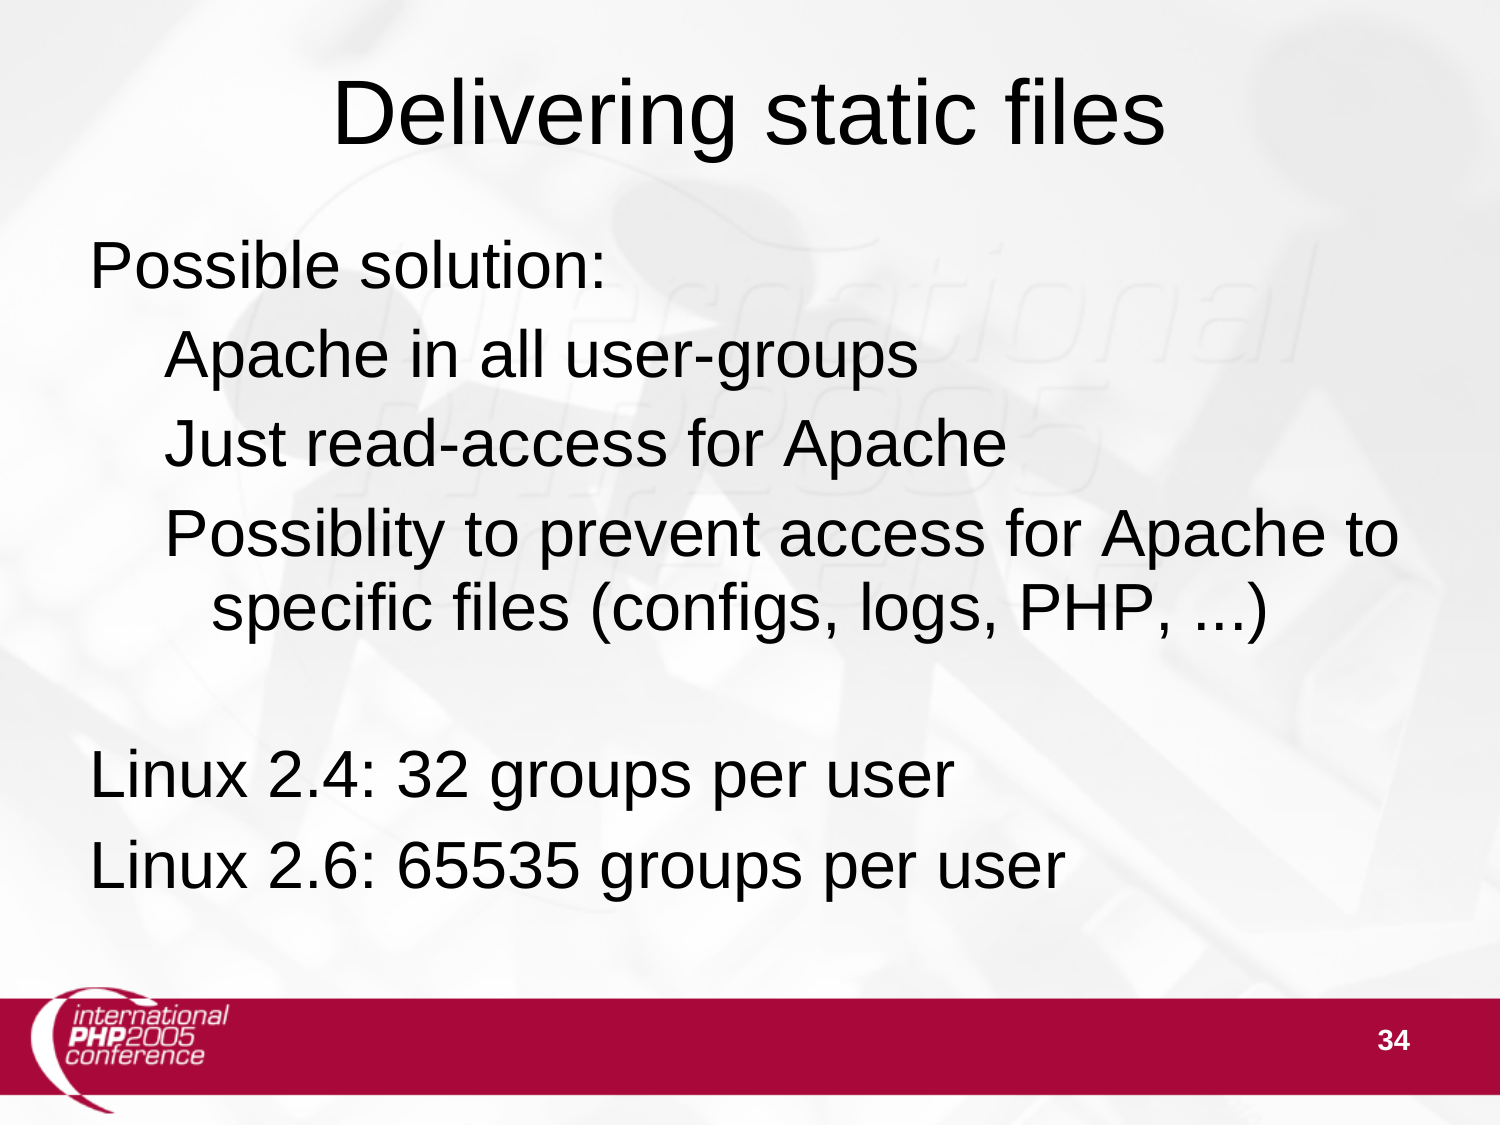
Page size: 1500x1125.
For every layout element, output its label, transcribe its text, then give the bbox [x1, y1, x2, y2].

list Possible solution: Apache in all user-groups Just read-access for Apache Possiblity to prevent access for Apache to specific files (configs, logs, PHP, ...) Linux 2.4: 32 groups per user Linux 2.6: 65535 groups per user [75, 220, 1426, 977]
title Delivering static files [75, 18, 1426, 207]
picture [0, 0, 1500, 1125]
